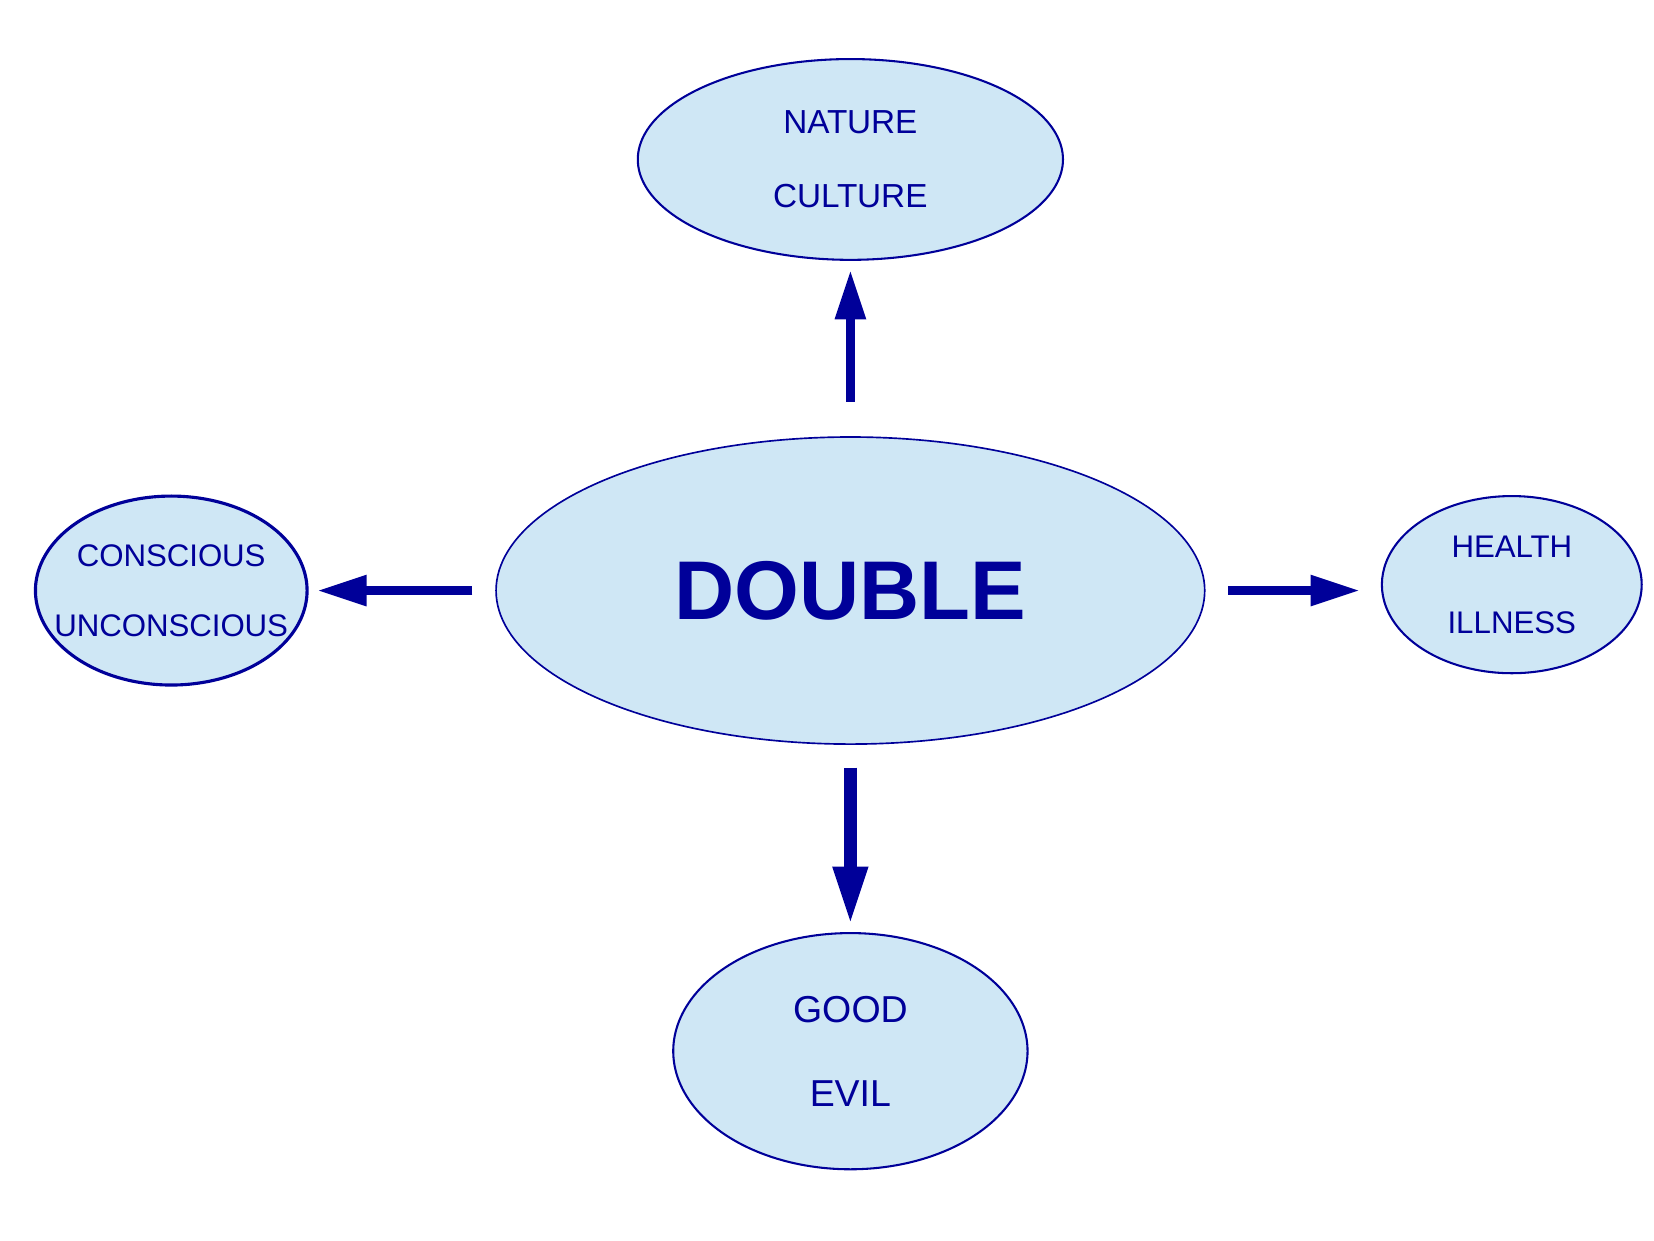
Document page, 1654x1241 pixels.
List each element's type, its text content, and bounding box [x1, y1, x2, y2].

text_box GOOD EVIL [673, 933, 1028, 1170]
text_box DOUBLE [496, 437, 1205, 745]
text_box NATURE CULTURE [637, 59, 1063, 260]
text_box CONSCIOUS UNCONSCIOUS [35, 496, 308, 686]
text_box HEALTH ILLNESS [1381, 496, 1642, 674]
